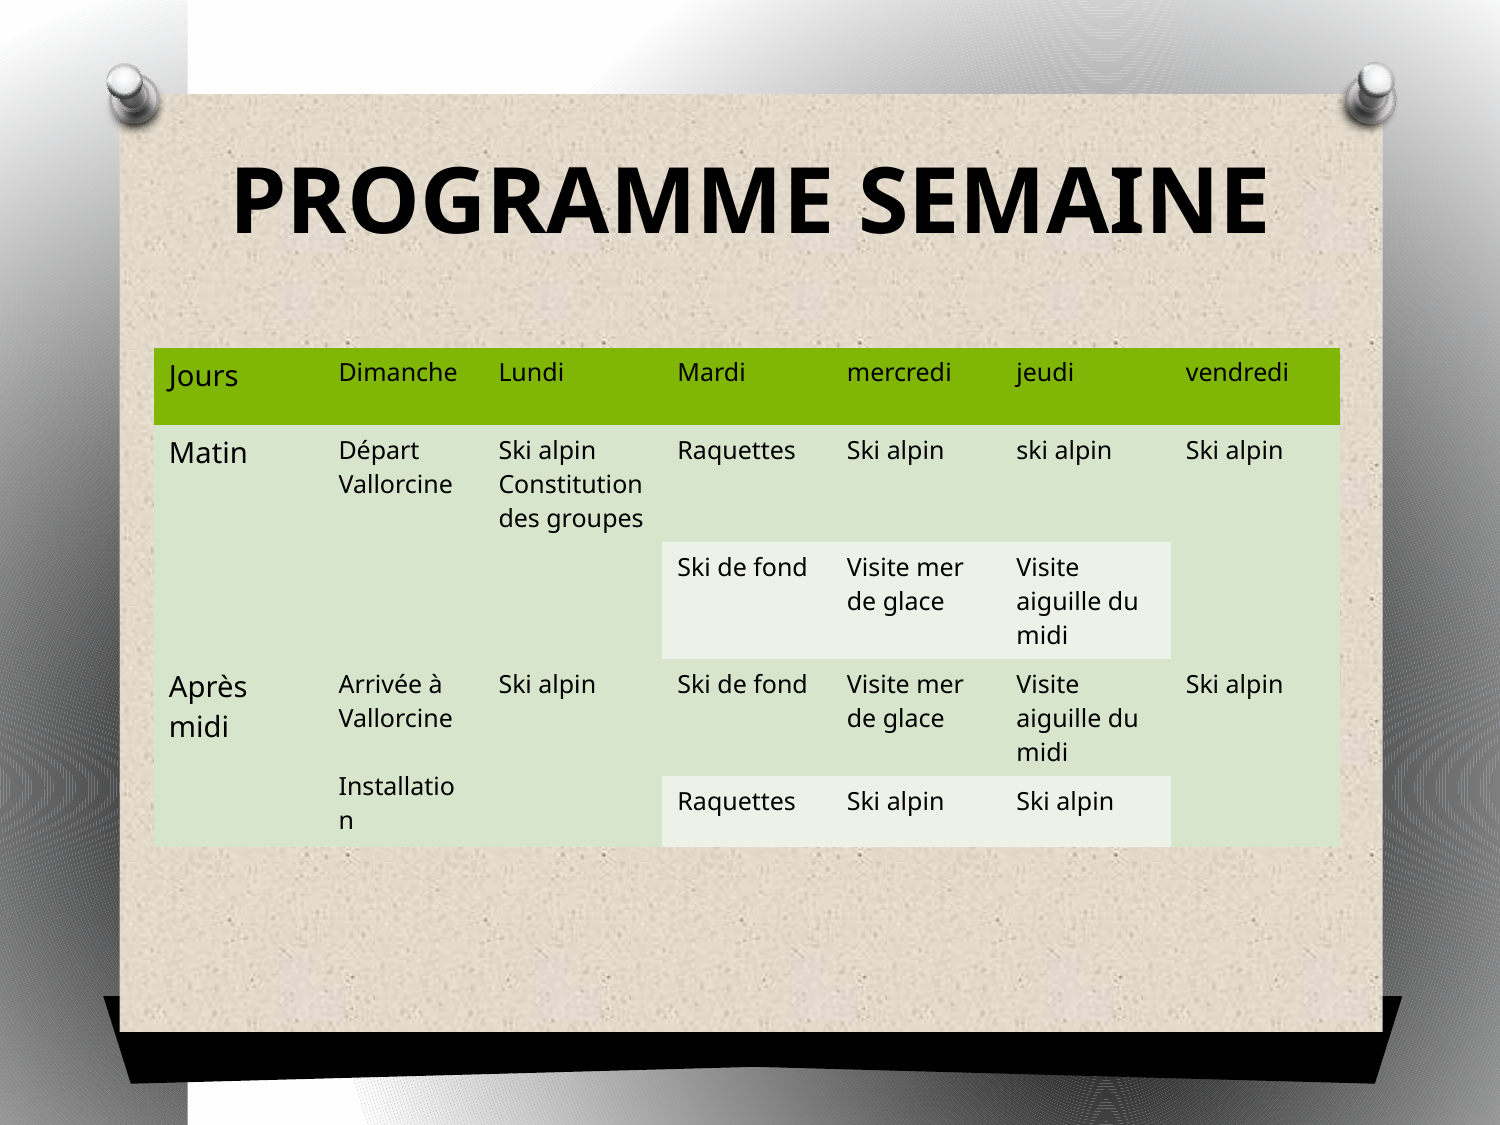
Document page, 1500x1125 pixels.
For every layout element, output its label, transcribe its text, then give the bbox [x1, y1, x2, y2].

table_header Lundi [484, 348, 662, 425]
table_cell Raquettes [662, 776, 832, 847]
table_cell Visite aiguille du midi [1001, 659, 1171, 776]
table_cell Départ Vallorcine [323, 425, 484, 659]
table_cell Arrivée à Vallorcine Installation [323, 659, 484, 847]
picture [75, 29, 1439, 1032]
table_cell Ski de fond [662, 659, 832, 776]
table_header mercredi [832, 348, 1001, 425]
title PROGRAMME SEMAINE [179, 134, 1323, 254]
table_cell Ski alpin [1001, 776, 1171, 847]
table_cell Ski alpin [484, 659, 662, 847]
table_header jeudi [1001, 348, 1171, 425]
table_cell Visite mer de glace [832, 659, 1001, 776]
table_cell Matin [154, 425, 323, 659]
table_cell Ski de fond [662, 542, 832, 659]
table_cell Ski alpin [832, 425, 1001, 542]
table_cell Ski alpin [832, 776, 1001, 847]
table_header vendredi [1171, 348, 1340, 425]
table_cell Ski alpin Constitution des groupes [484, 425, 662, 659]
table_cell Visite mer de glace [832, 542, 1001, 659]
table_cell Après midi [154, 659, 323, 847]
table_header Dimanche [323, 348, 484, 425]
table_header Mardi [662, 348, 832, 425]
table_cell ski alpin [1001, 425, 1171, 542]
table_header Jours [154, 348, 323, 425]
table_cell Visite aiguille du midi [1001, 542, 1171, 659]
table_cell Ski alpin [1171, 659, 1340, 847]
table_cell Ski alpin [1171, 425, 1340, 659]
table_cell Raquettes [662, 425, 832, 542]
